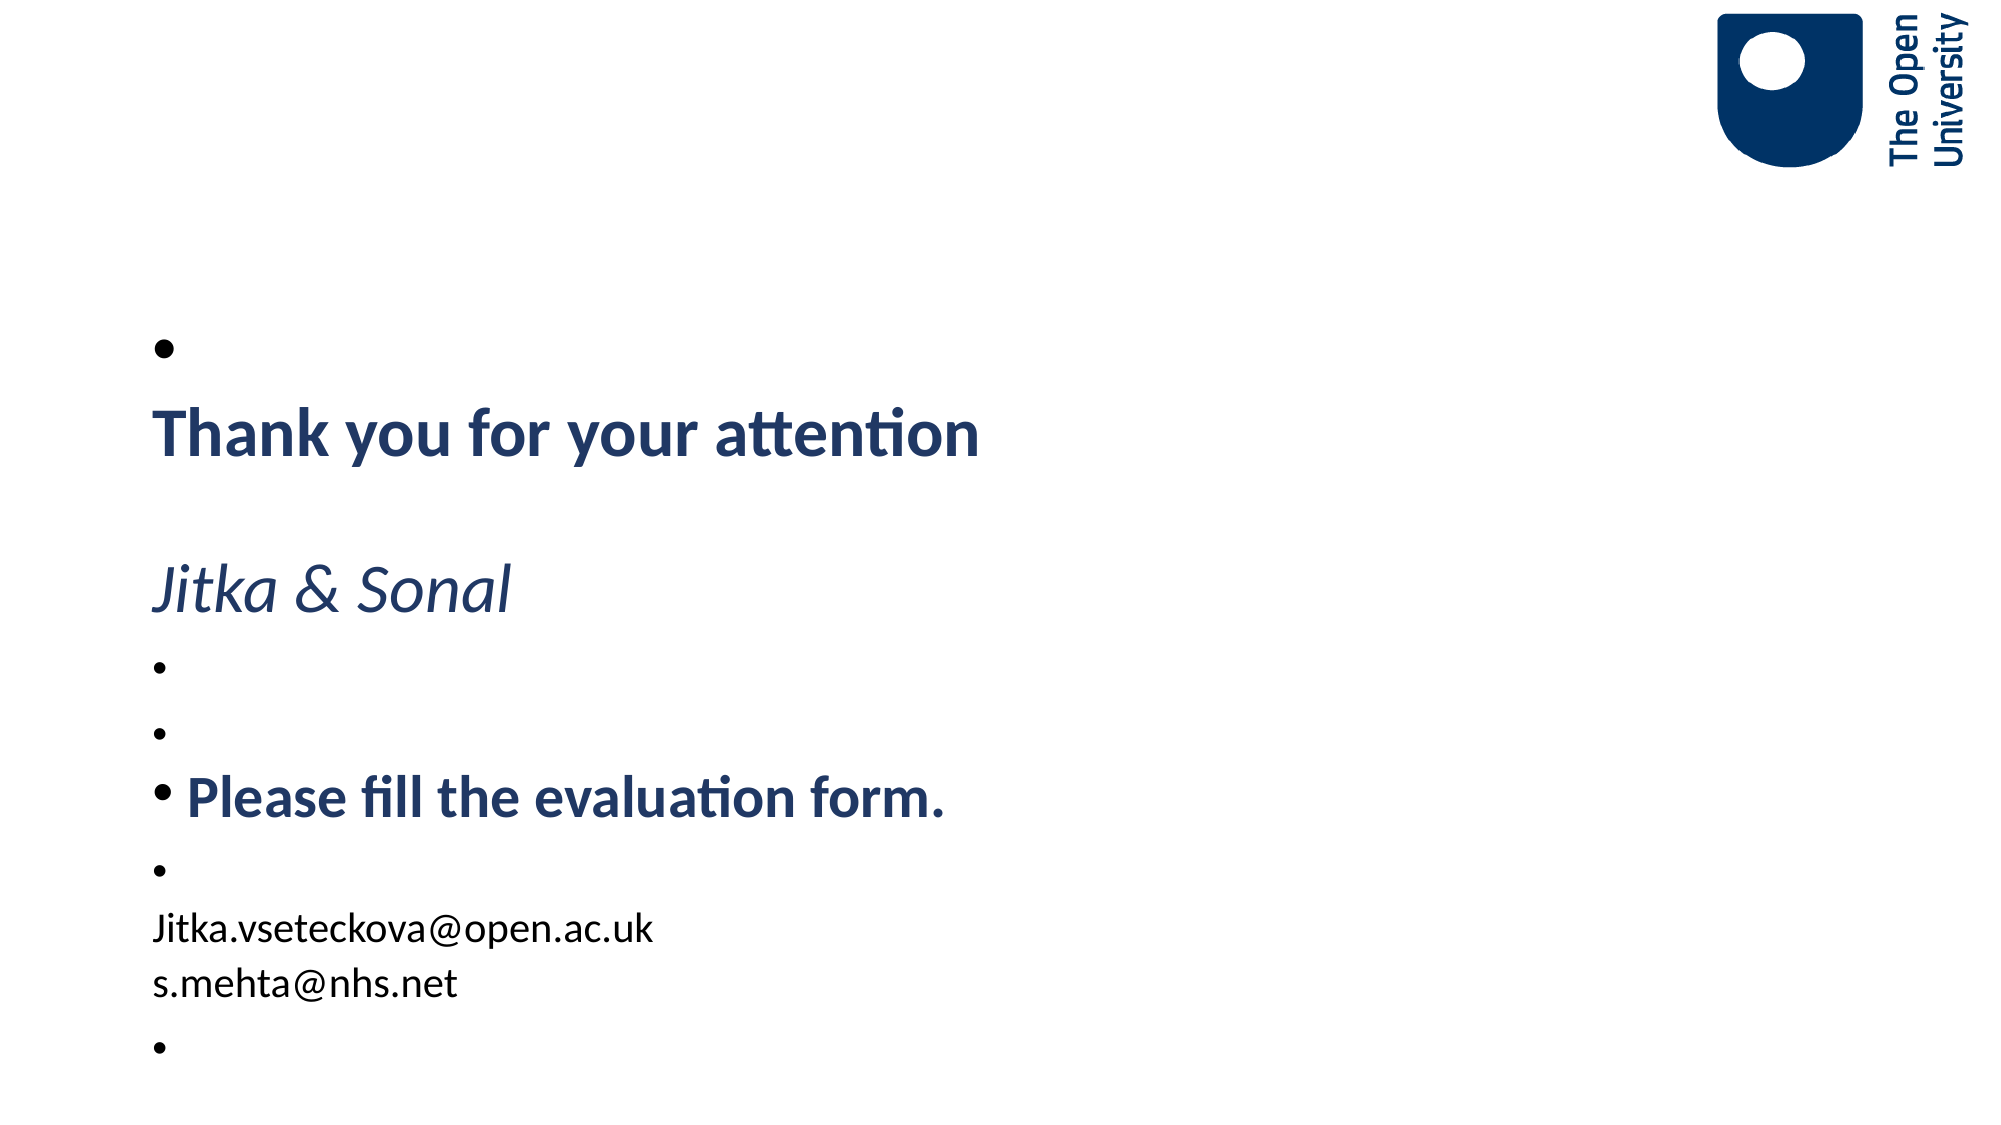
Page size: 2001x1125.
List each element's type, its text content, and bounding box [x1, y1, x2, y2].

picture [1716, 10, 1971, 170]
list Thank you for your attention Jitka & Sonal Please fill the evaluation form. Jitka.vseteckova@open.ac.uk s.mehta@nhs.net [137, 299, 1863, 1014]
